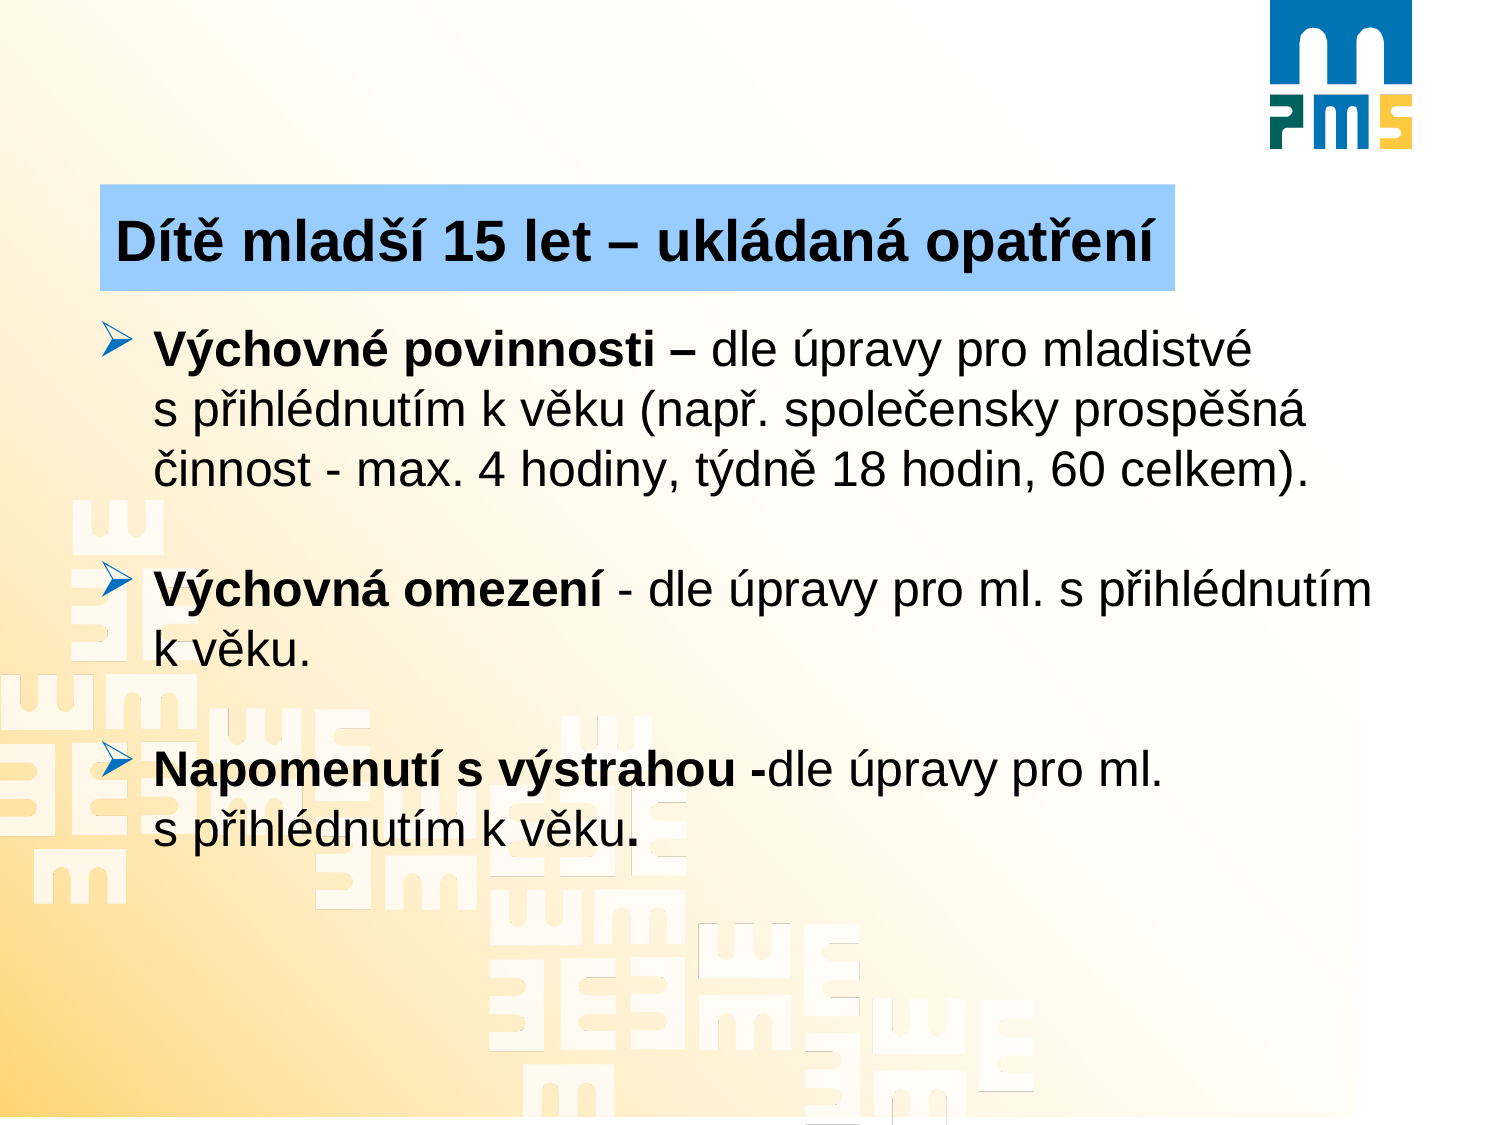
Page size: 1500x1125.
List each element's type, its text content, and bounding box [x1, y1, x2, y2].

picture [0, 0, 1412, 1125]
text_box Výchovné povinnosti – dle úpravy pro mladistvé s přihlédnutím k věku (např. společensky prospěšná činnost - max. 4 hodiny, týdně 18 hodin, 60 celkem). Výchovná omezení - dle úpravy pro ml. s přihlédnutím k věku. Napomenutí s výstrahou -dle úpravy pro ml. s přihlédnutím k věku. [82, 290, 1477, 1000]
title Dítě mladší 15 let – ukládaná opatření [100, 184, 1176, 290]
